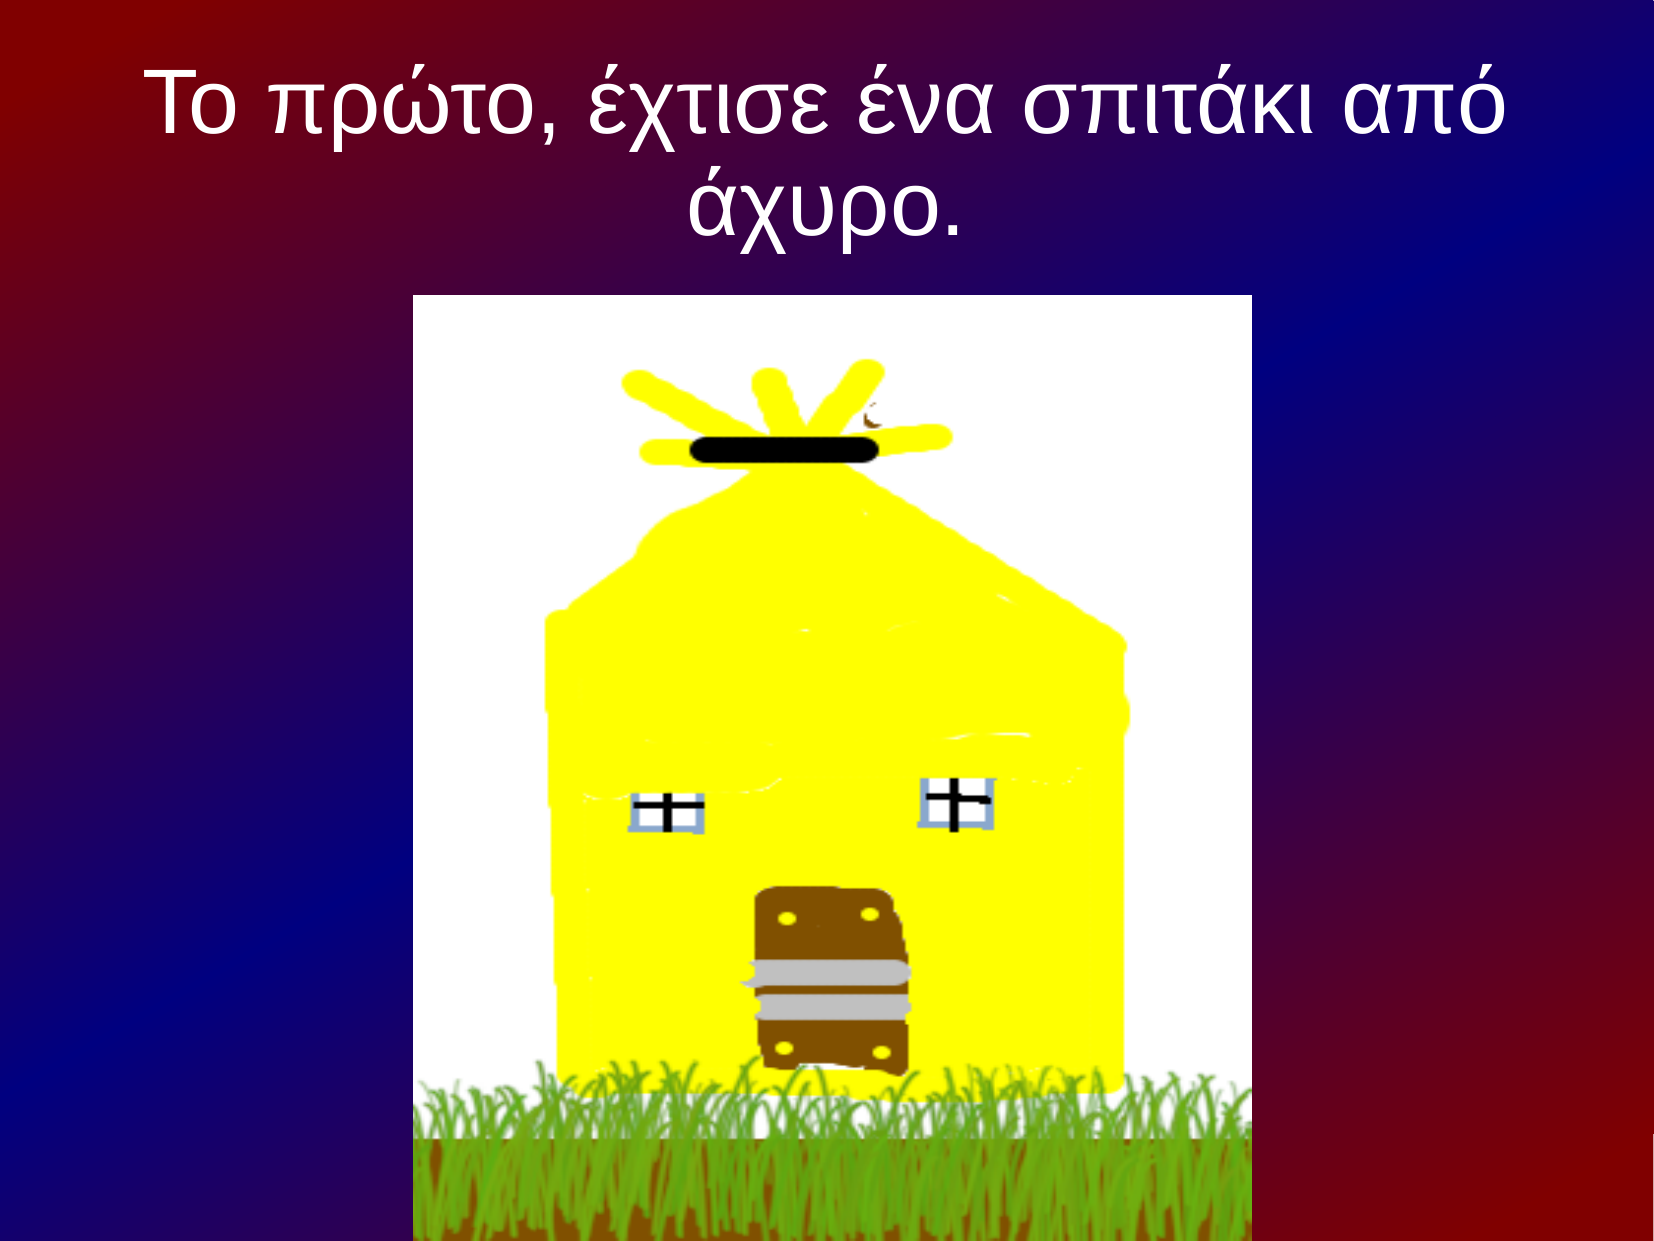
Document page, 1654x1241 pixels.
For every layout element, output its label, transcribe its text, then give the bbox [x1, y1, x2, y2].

title Το πρώτο, έχτισε ένα σπιτάκι από άχυρο. [82, 49, 1571, 257]
picture [413, 295, 1252, 1241]
